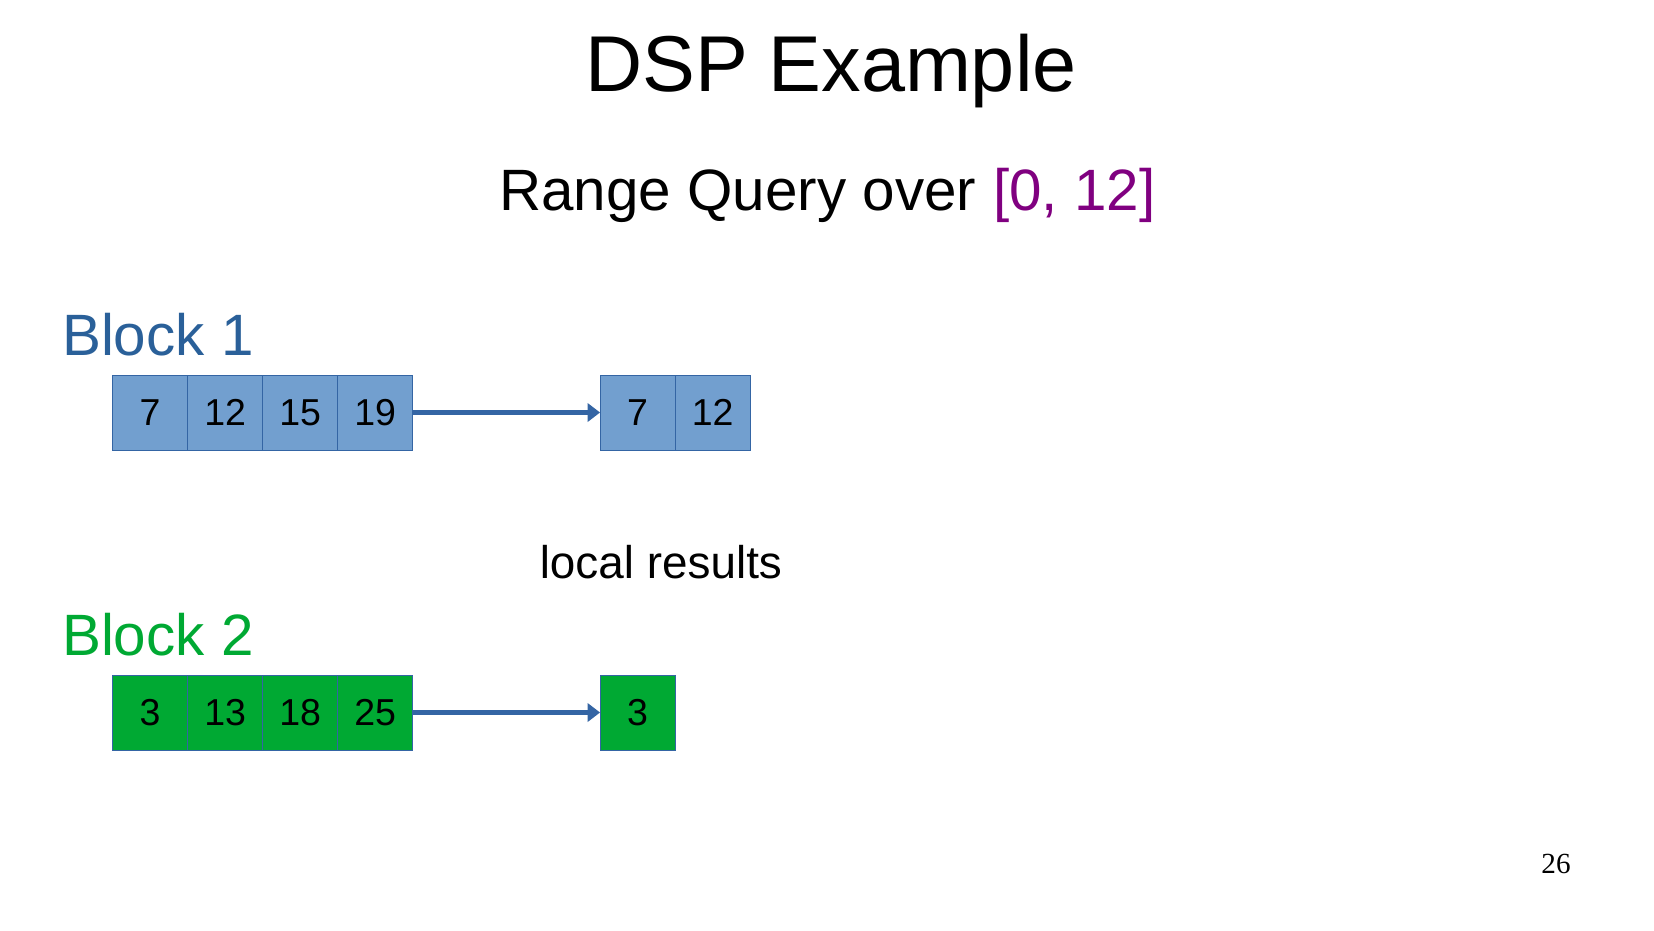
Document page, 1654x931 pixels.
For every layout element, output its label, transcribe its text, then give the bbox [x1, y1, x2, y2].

text_box Block 2 [47, 595, 269, 676]
text_box Range Query over [0, 12] [484, 150, 1169, 263]
text_box 19 [338, 375, 413, 451]
text_box 12 [676, 375, 751, 451]
title DSP Example [86, 0, 1576, 142]
text_box 25 [338, 675, 413, 751]
text_box Block 1 [47, 295, 269, 376]
text_box 18 [263, 675, 338, 751]
text_box 15 [262, 375, 338, 451]
text_box 3 [600, 675, 676, 751]
text_box local results [525, 529, 797, 596]
text_box 13 [187, 676, 263, 751]
text_box 7 [112, 376, 188, 451]
text_box 7 [600, 375, 676, 451]
text_box 12 [188, 376, 262, 451]
text_box 3 [112, 676, 187, 751]
